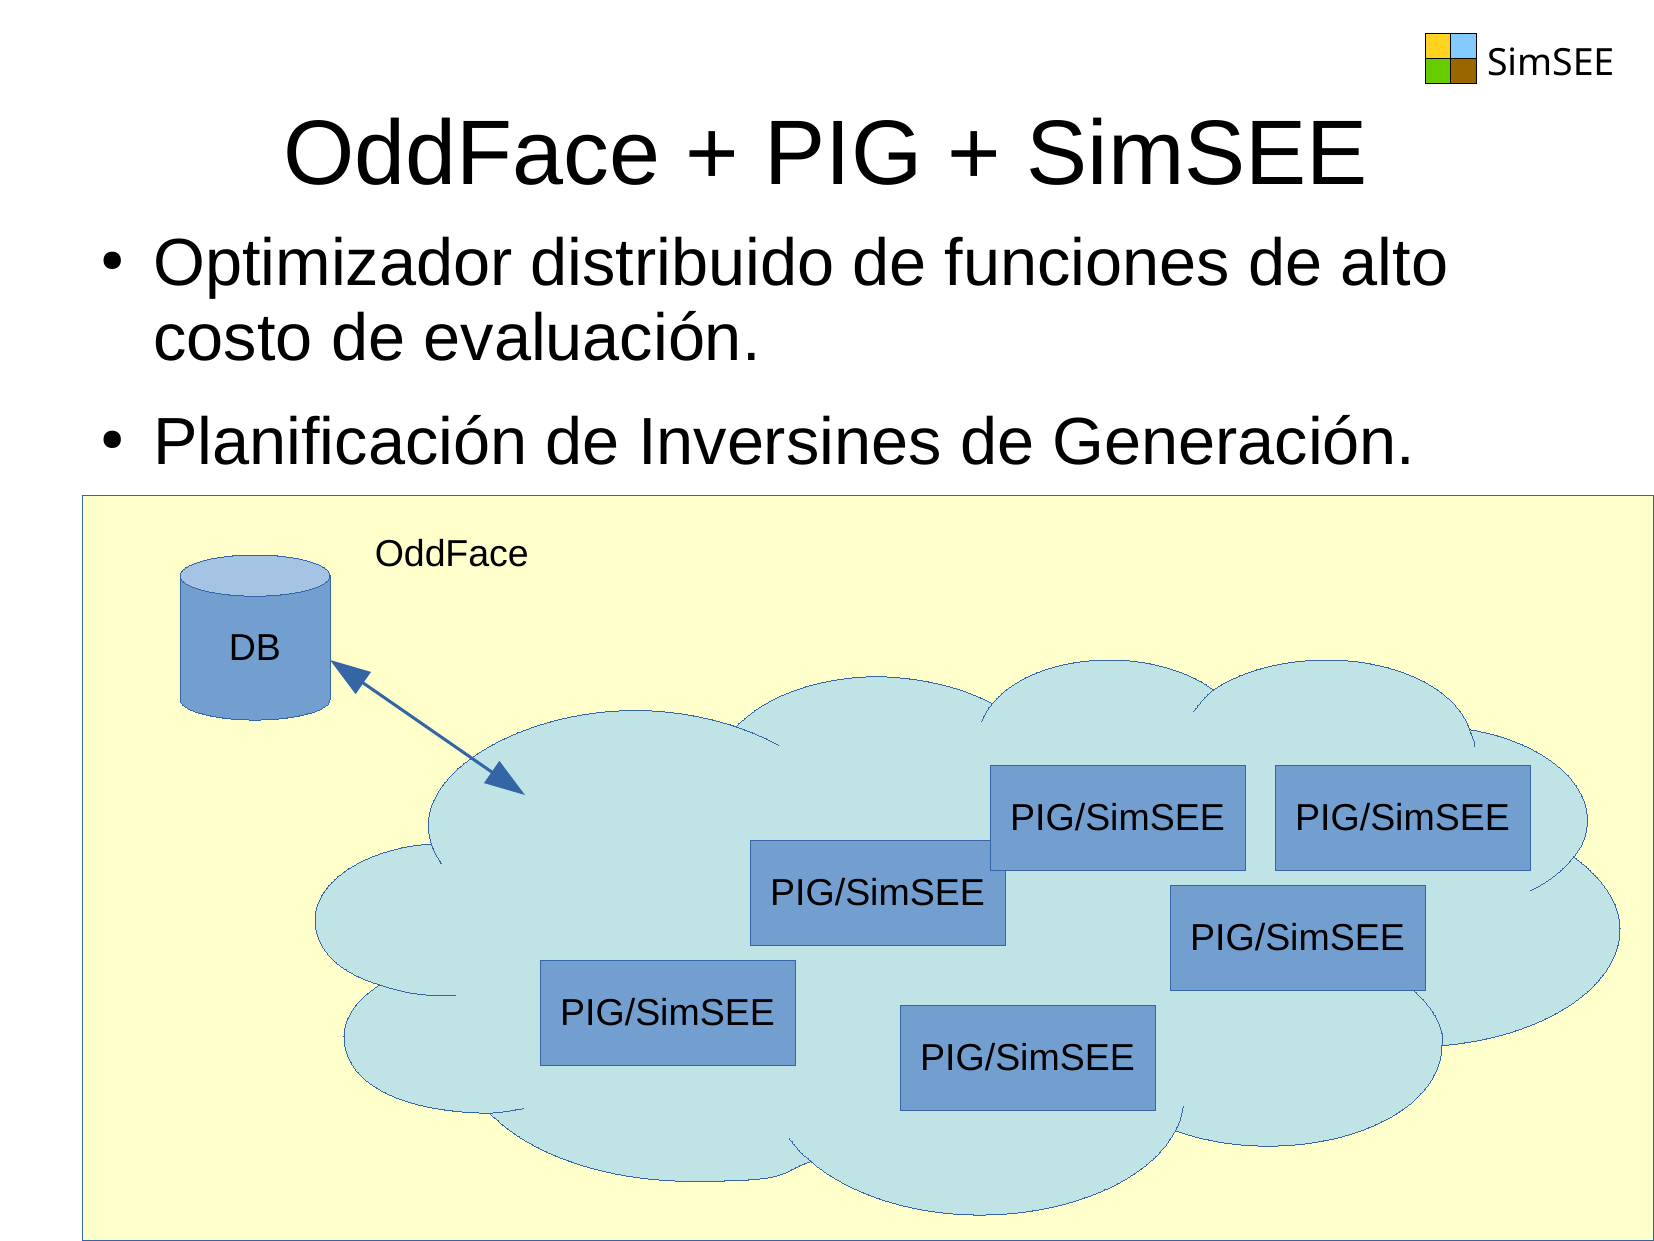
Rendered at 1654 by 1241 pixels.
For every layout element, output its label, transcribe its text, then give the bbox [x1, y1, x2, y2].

text_box DB [180, 576, 331, 721]
title OddFace + PIG + SimSEE [82, 49, 1571, 225]
text_box PIG/SimSEE [750, 840, 1006, 946]
text_box PIG/SimSEE [1275, 765, 1531, 871]
text_box [82, 495, 1654, 1241]
list Optimizador distribuido de funciones de alto costo de evaluación. Planificación de Inversines de Generación. [82, 225, 1591, 496]
text_box PIG/SimSEE [1170, 885, 1426, 991]
text_box PIG/SimSEE [900, 1005, 1156, 1111]
text_box OddFace [360, 525, 586, 586]
text_box PIG/SimSEE [540, 960, 796, 1066]
text_box PIG/SimSEE [990, 765, 1246, 871]
